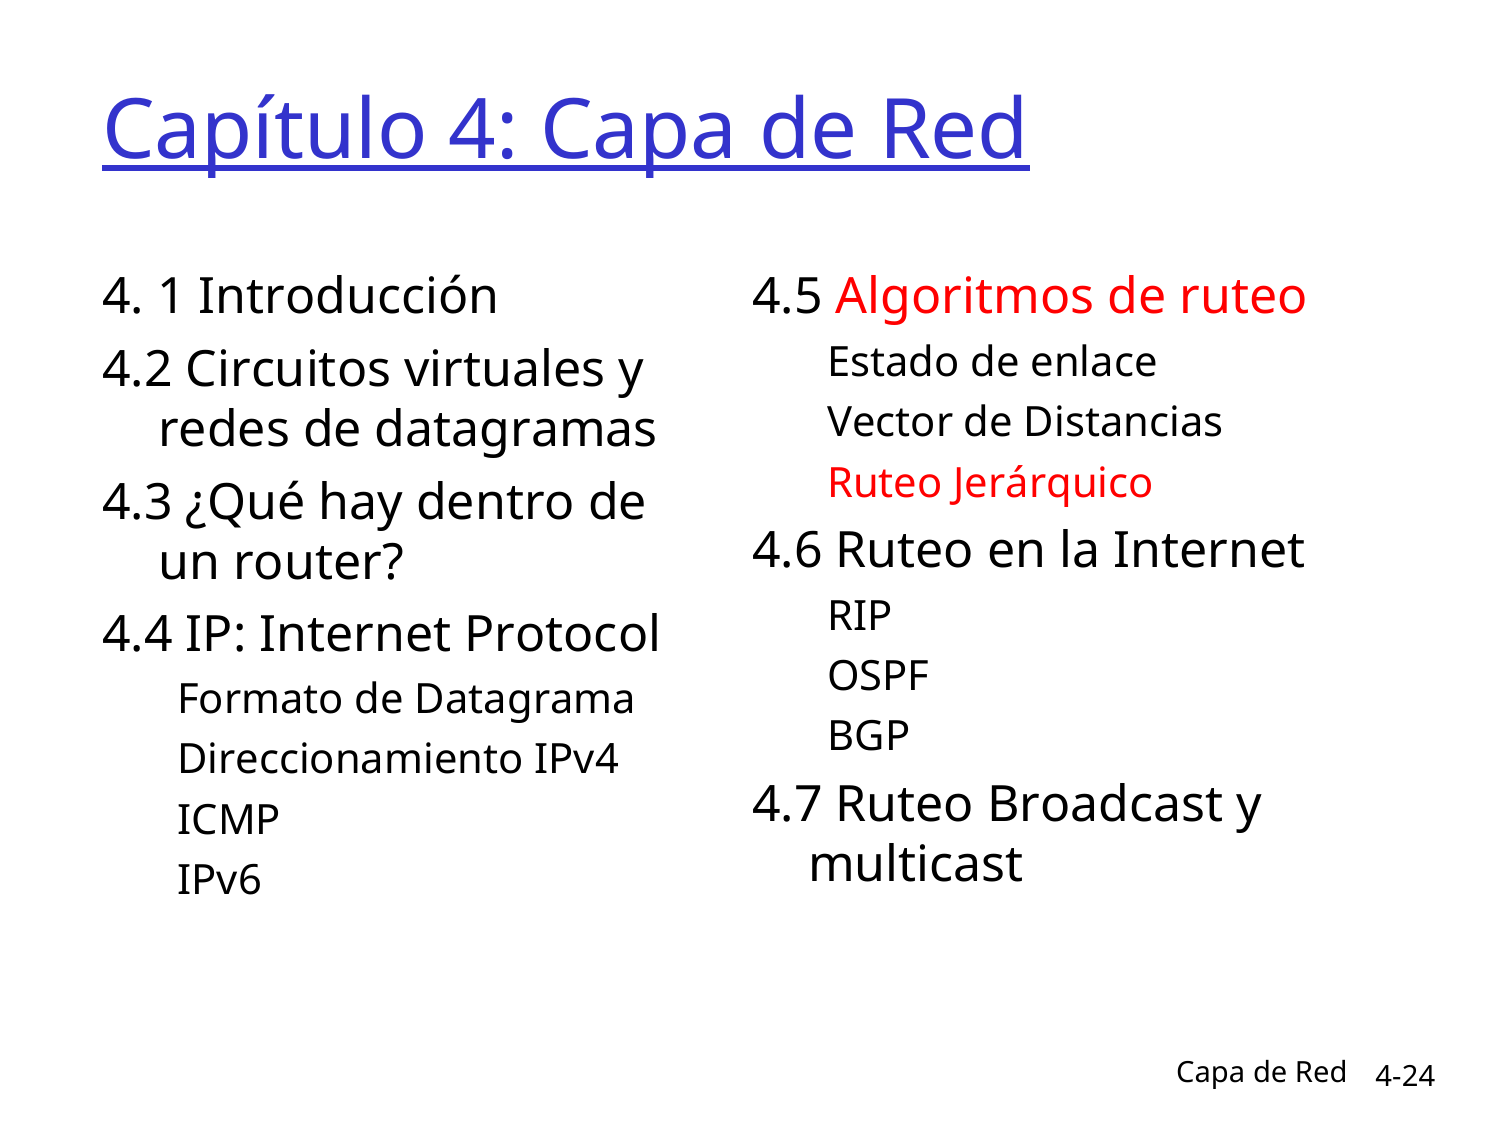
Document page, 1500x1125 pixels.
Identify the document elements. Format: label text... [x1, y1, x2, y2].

text_box 4. 1 Introducción 4.2 Circuitos virtuales y redes de datagramas 4.3 ¿Qué hay dentro de un router? 4.4 IP: Internet Protocol Formato de Datagrama Direccionamiento IPv4 ICMP IPv6 [87, 262, 713, 911]
text_box 4.5 Algoritmos de ruteo Estado de enlace Vector de Distancias Ruteo Jerárquico 4.6 Ruteo en la Internet RIP OSPF BGP 4.7 Ruteo Broadcast y multicast [737, 262, 1417, 972]
text_box Capítulo 4: Capa de Red [87, 78, 1363, 184]
